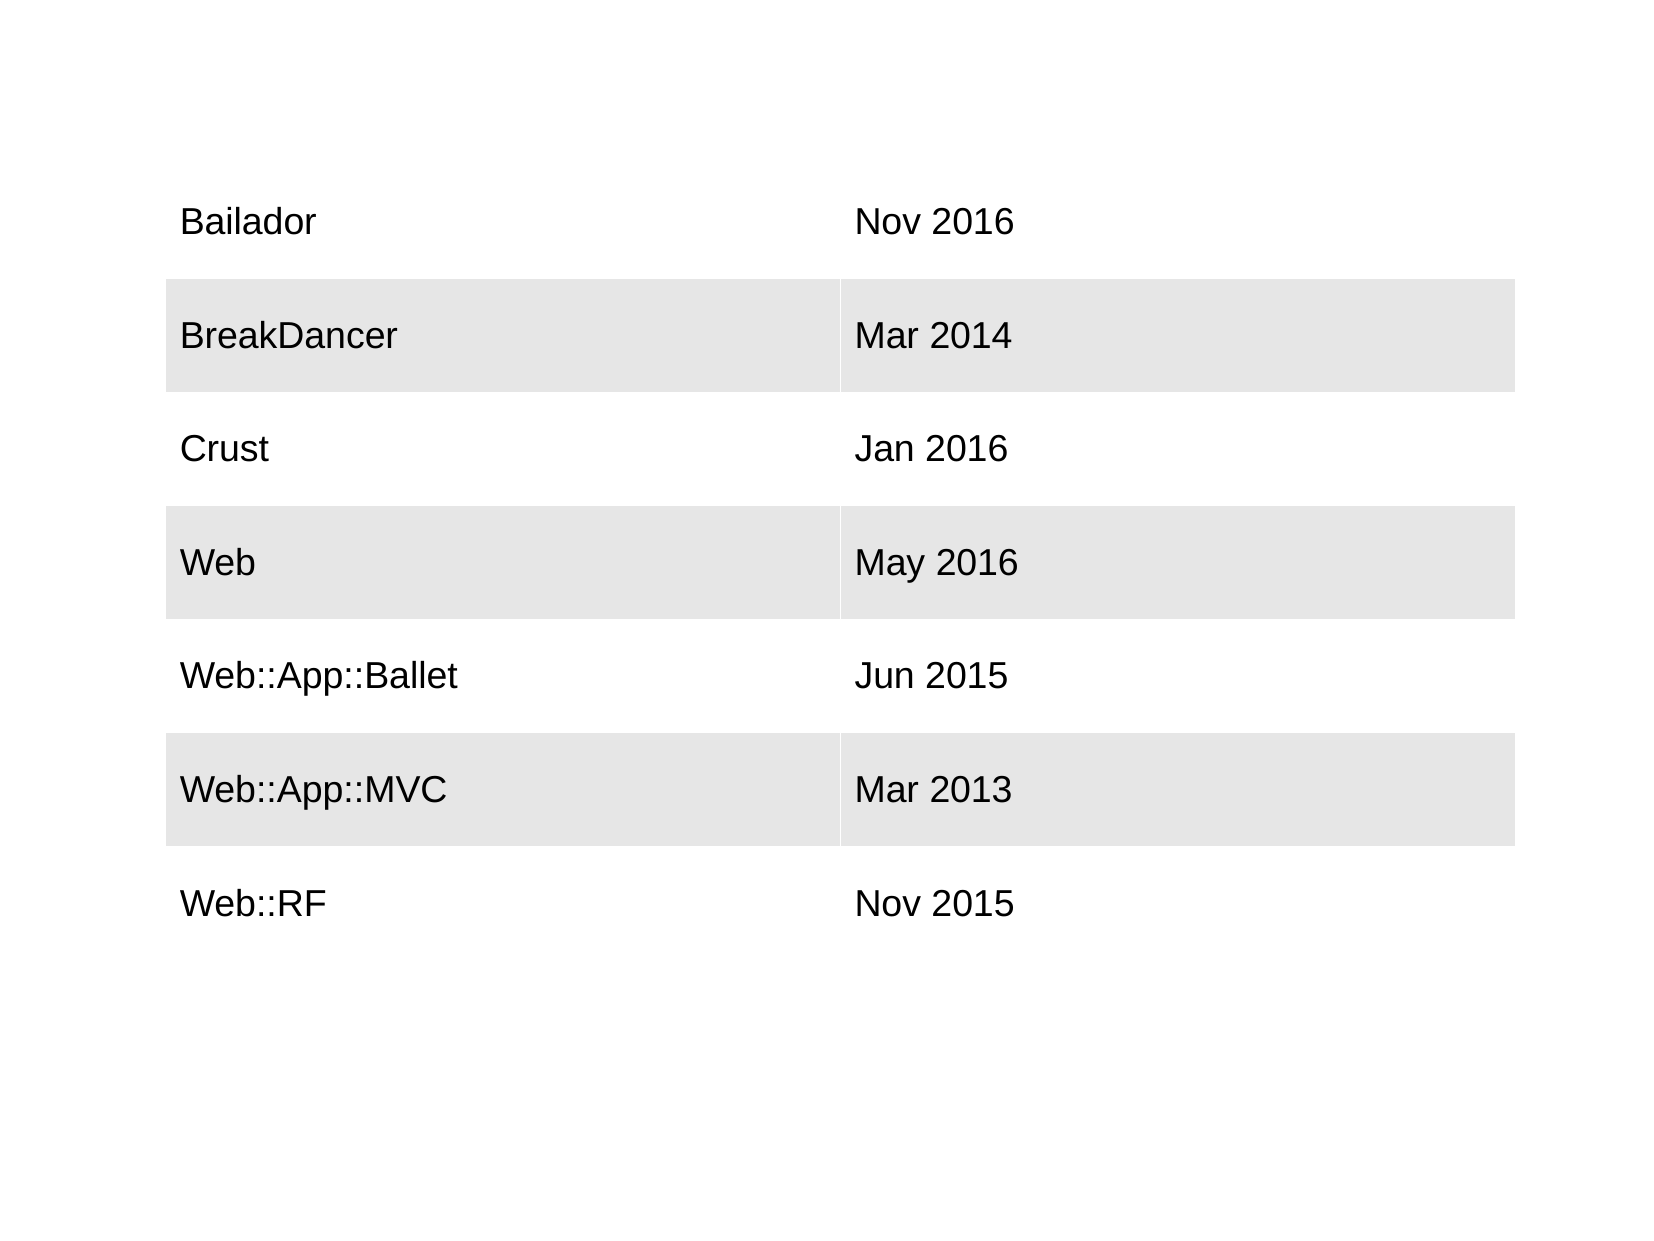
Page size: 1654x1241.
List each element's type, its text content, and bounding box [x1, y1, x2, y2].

table_cell Jun 2015 [841, 620, 1515, 732]
table_cell Web::App::MVC [166, 733, 840, 846]
table_cell Web::RF [166, 847, 840, 960]
table_cell Web [166, 506, 840, 619]
table_cell Mar 2014 [841, 279, 1515, 392]
table_cell Nov 2015 [841, 847, 1515, 960]
table_cell Jan 2016 [841, 393, 1515, 505]
table_header Nov 2016 [841, 166, 1515, 278]
table_header Bailador [166, 166, 840, 278]
table_cell May 2016 [841, 506, 1515, 619]
table_cell Crust [166, 393, 840, 505]
table_cell Mar 2013 [841, 733, 1515, 846]
table_cell BreakDancer [166, 279, 840, 392]
table_cell Web::App::Ballet [166, 620, 840, 732]
